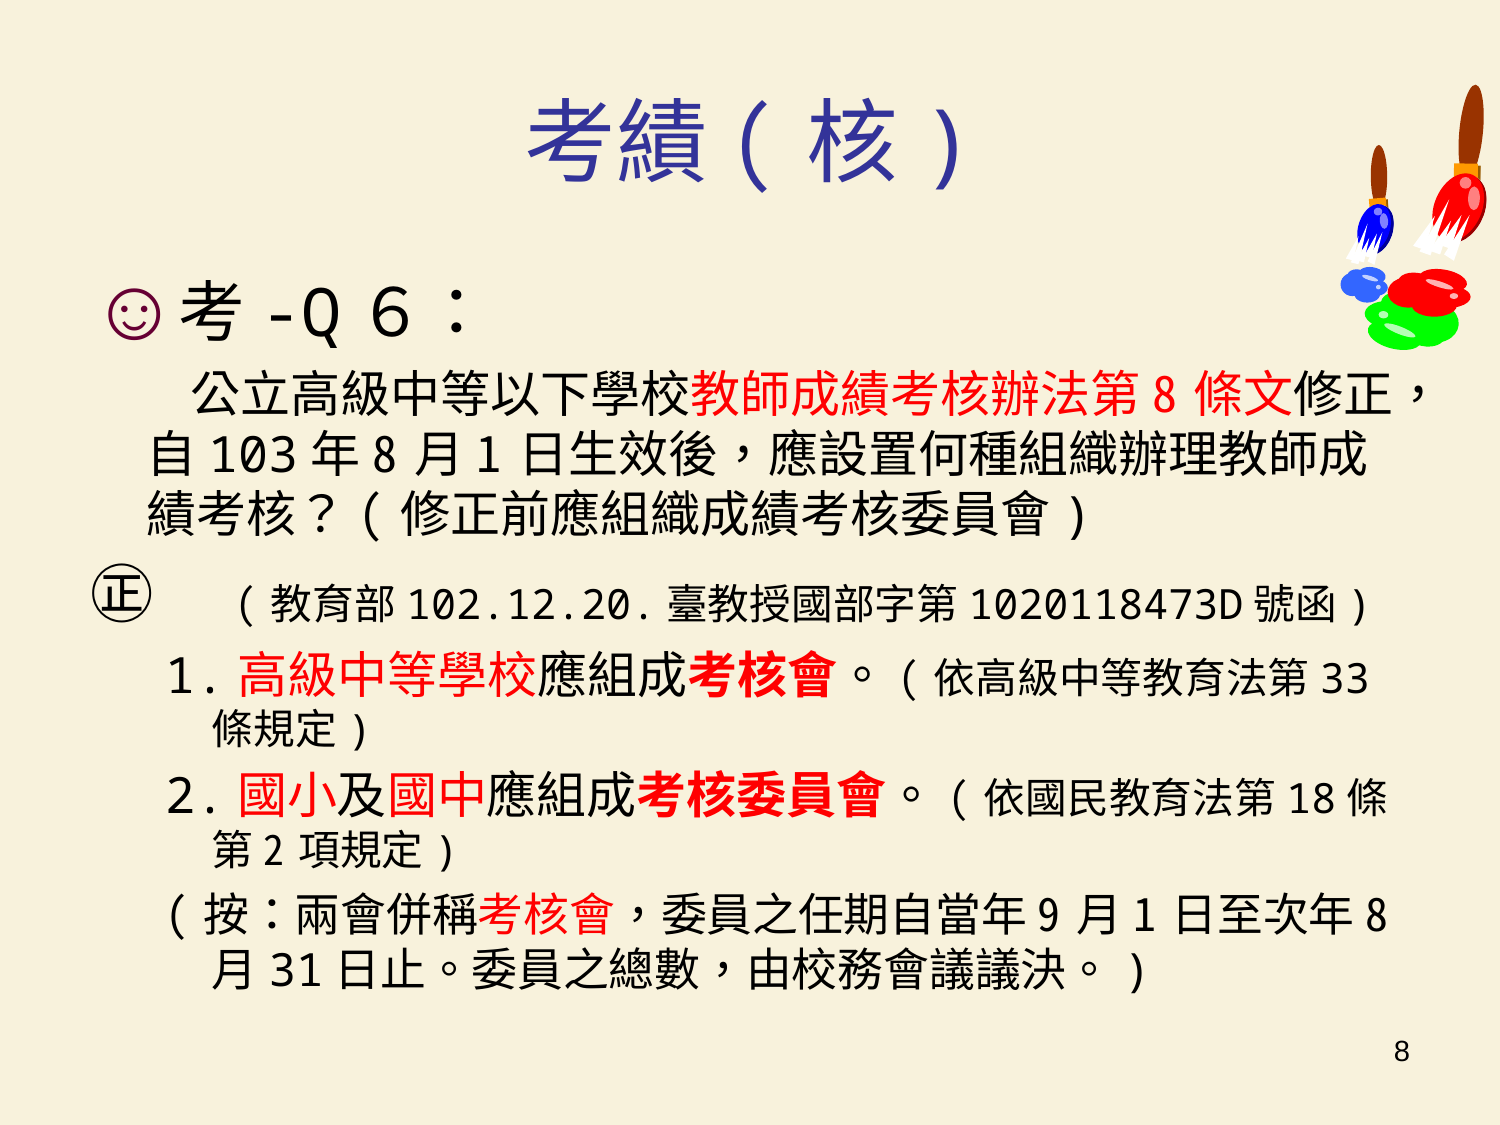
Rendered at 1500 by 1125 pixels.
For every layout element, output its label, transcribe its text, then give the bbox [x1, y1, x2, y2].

list 考-Q６： 公立高級中等以下學校教師成績考核辦法第8條文修正，自103年8月1日生效後，應設置何種組織辦理教師成績考核？(修正前應組織成績考核委員會) (教育部102.12.20.臺教授國部字第1020118473D號函) 1.高級中等學校應組成考核會。(依高級中等教育法第33條規定) 2.國小及國中應組成考核委員會。(依國民教育法第18條第2項規定) (按：兩會併稱考核會，委員之任期自當年9月1日至次年8月31日止。委員之總數，由校務會議議決。) [75, 262, 1426, 1048]
title 考績(核) [75, 45, 1426, 233]
text_box <number> [1074, 1024, 1426, 1103]
